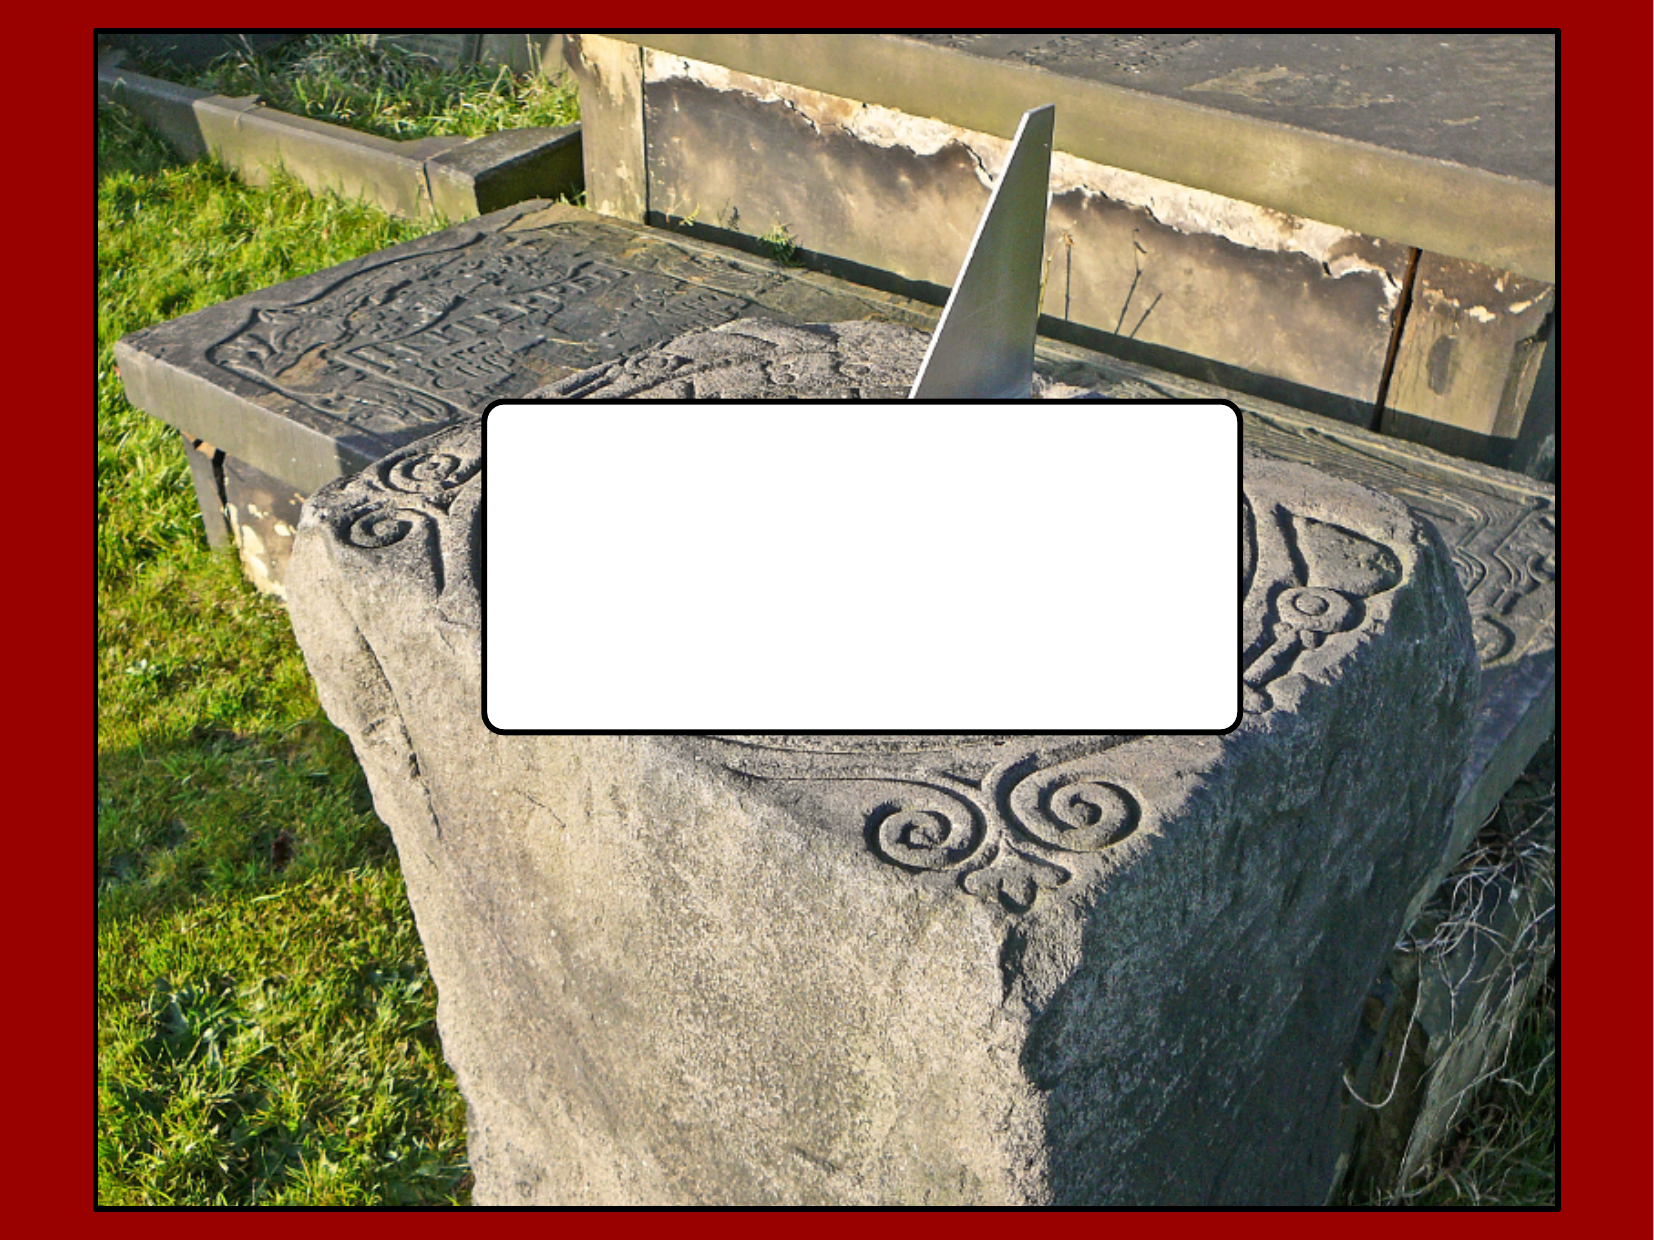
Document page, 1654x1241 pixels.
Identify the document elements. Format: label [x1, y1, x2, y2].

picture [98, 33, 1556, 1207]
text_box [484, 401, 1241, 733]
